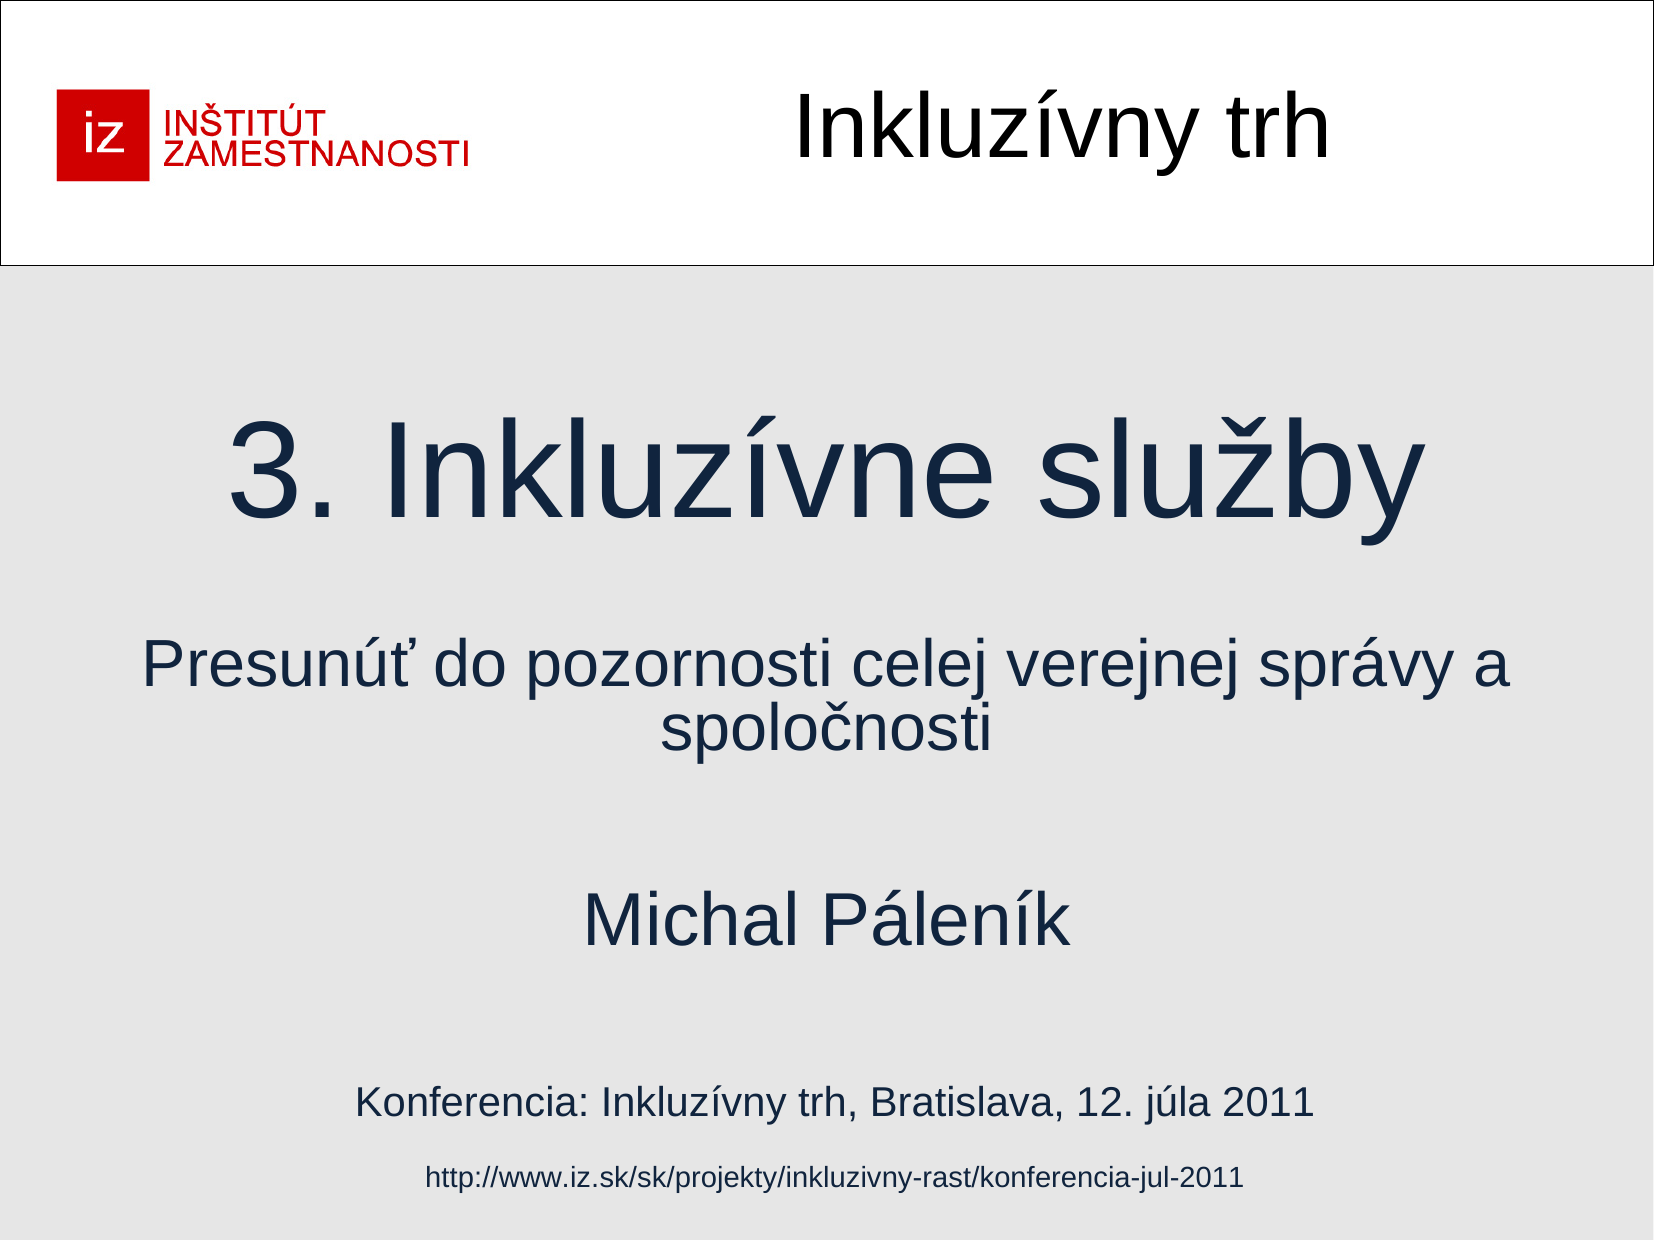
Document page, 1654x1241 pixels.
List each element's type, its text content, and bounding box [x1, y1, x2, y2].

text_box 3. Inkluzívne služby Presunúť do pozornosti celej verejnej správy a spoločnosti Michal Páleník Konferencia: Inkluzívny trh, Bratislava, 12. júla 2011 http://www.iz.sk/sk/projekty/inkluzivny-rast/konferencia-jul-2011 [58, 289, 1595, 1126]
title Inkluzívny trh [561, 37, 1565, 229]
picture [5, 8, 518, 257]
